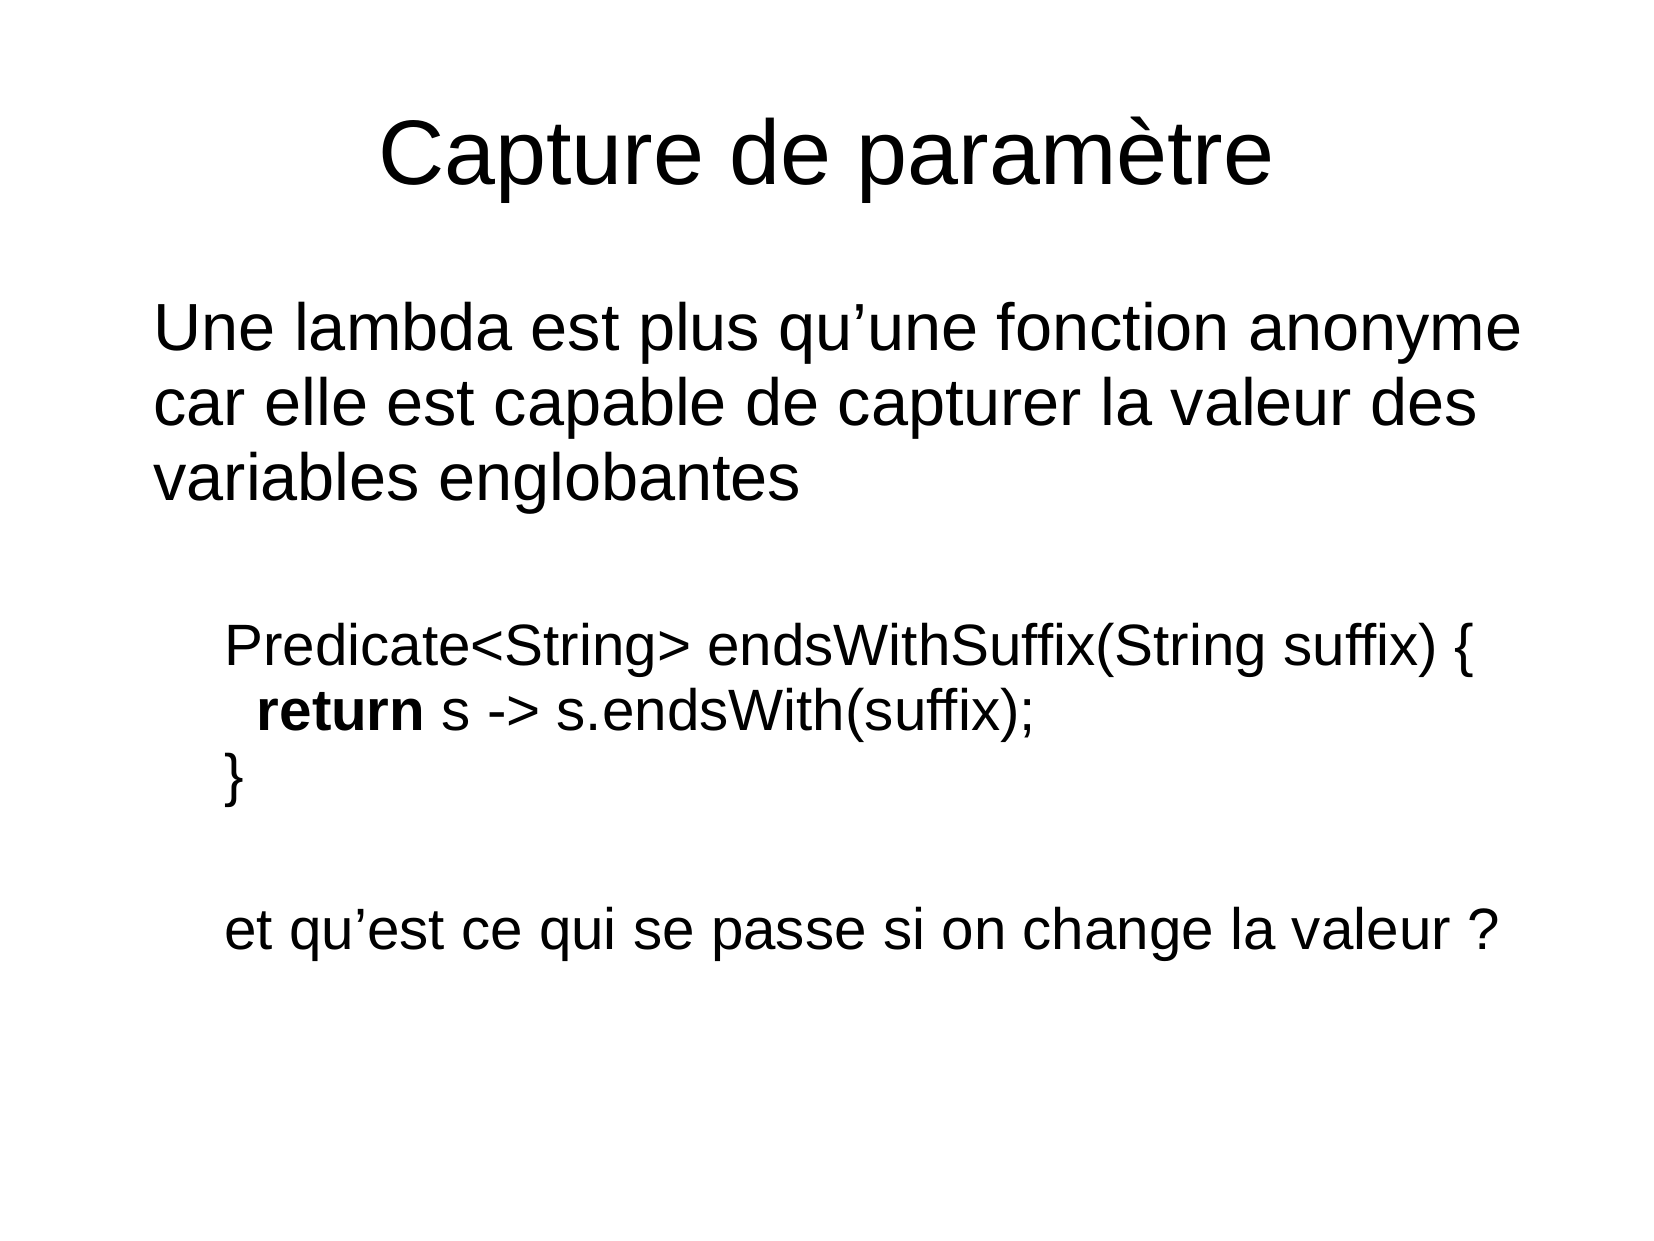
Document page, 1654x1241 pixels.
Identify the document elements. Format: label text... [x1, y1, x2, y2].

title Capture de paramètre [82, 49, 1571, 257]
list Une lambda est plus qu’une fonction anonyme car elle est capable de capturer la valeur des variables englobantes Predicate<String> endsWithSuffix(String suffix) { return s -> s.endsWith(suffix); } et qu’est ce qui se passe si on change la valeur ? [82, 290, 1571, 1010]
